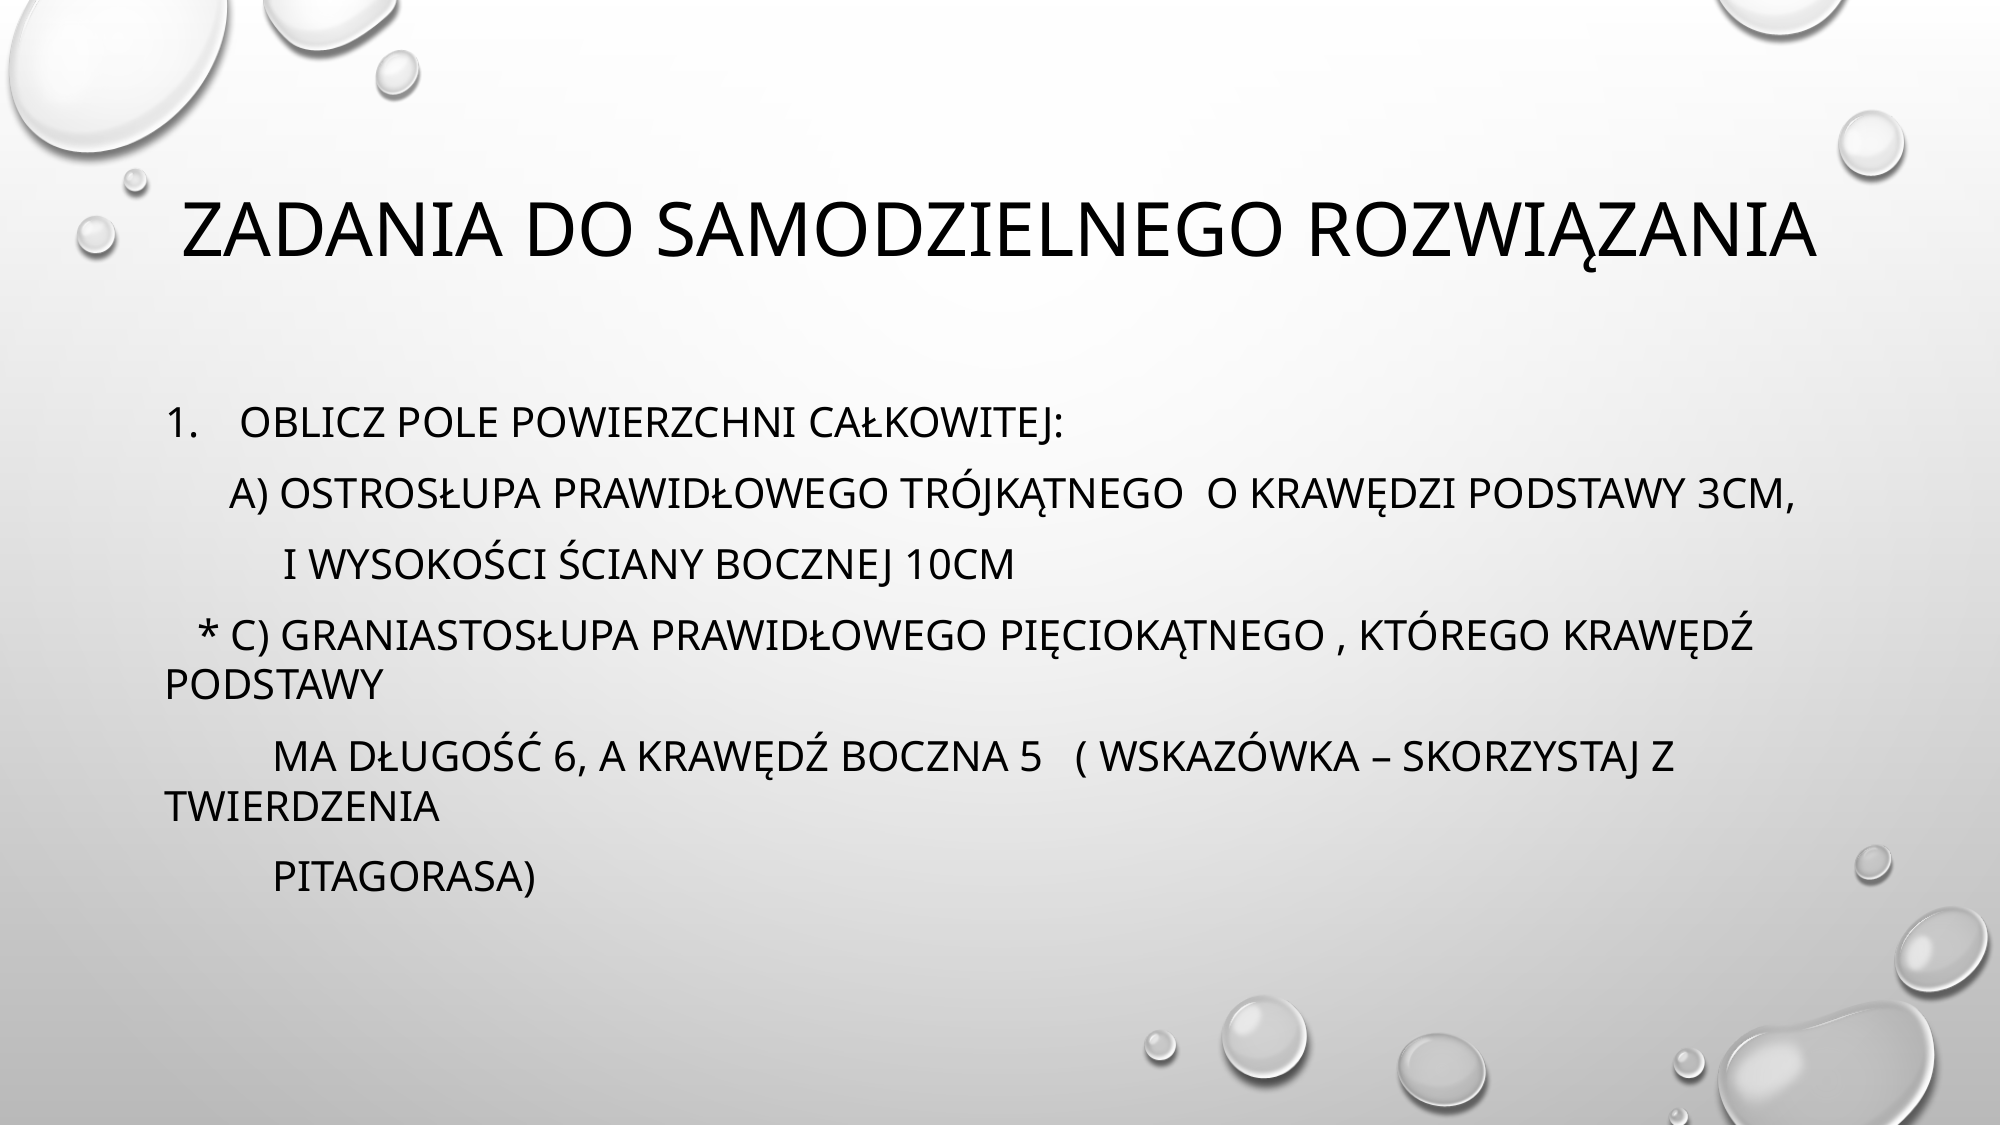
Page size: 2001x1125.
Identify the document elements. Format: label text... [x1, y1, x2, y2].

list Oblicz pole powierzchni całkowitej: a) ostrosłupa prawidłowego trójkątnego o krawędzi podstawy 3cm, i wysokości ściany bocznej 10cm * c) graniastosłupa prawidłowego pięciokątnego , którego krawędź podstawy ma długość 6, a krawędź boczna 5 ( wskazówka – skorzystaj z twierdzenia Pitagorasa) [149, 388, 1872, 950]
title Zadania do samodzielnego rozwiązania [149, 101, 1851, 364]
picture [0, 0, 2000, 1125]
